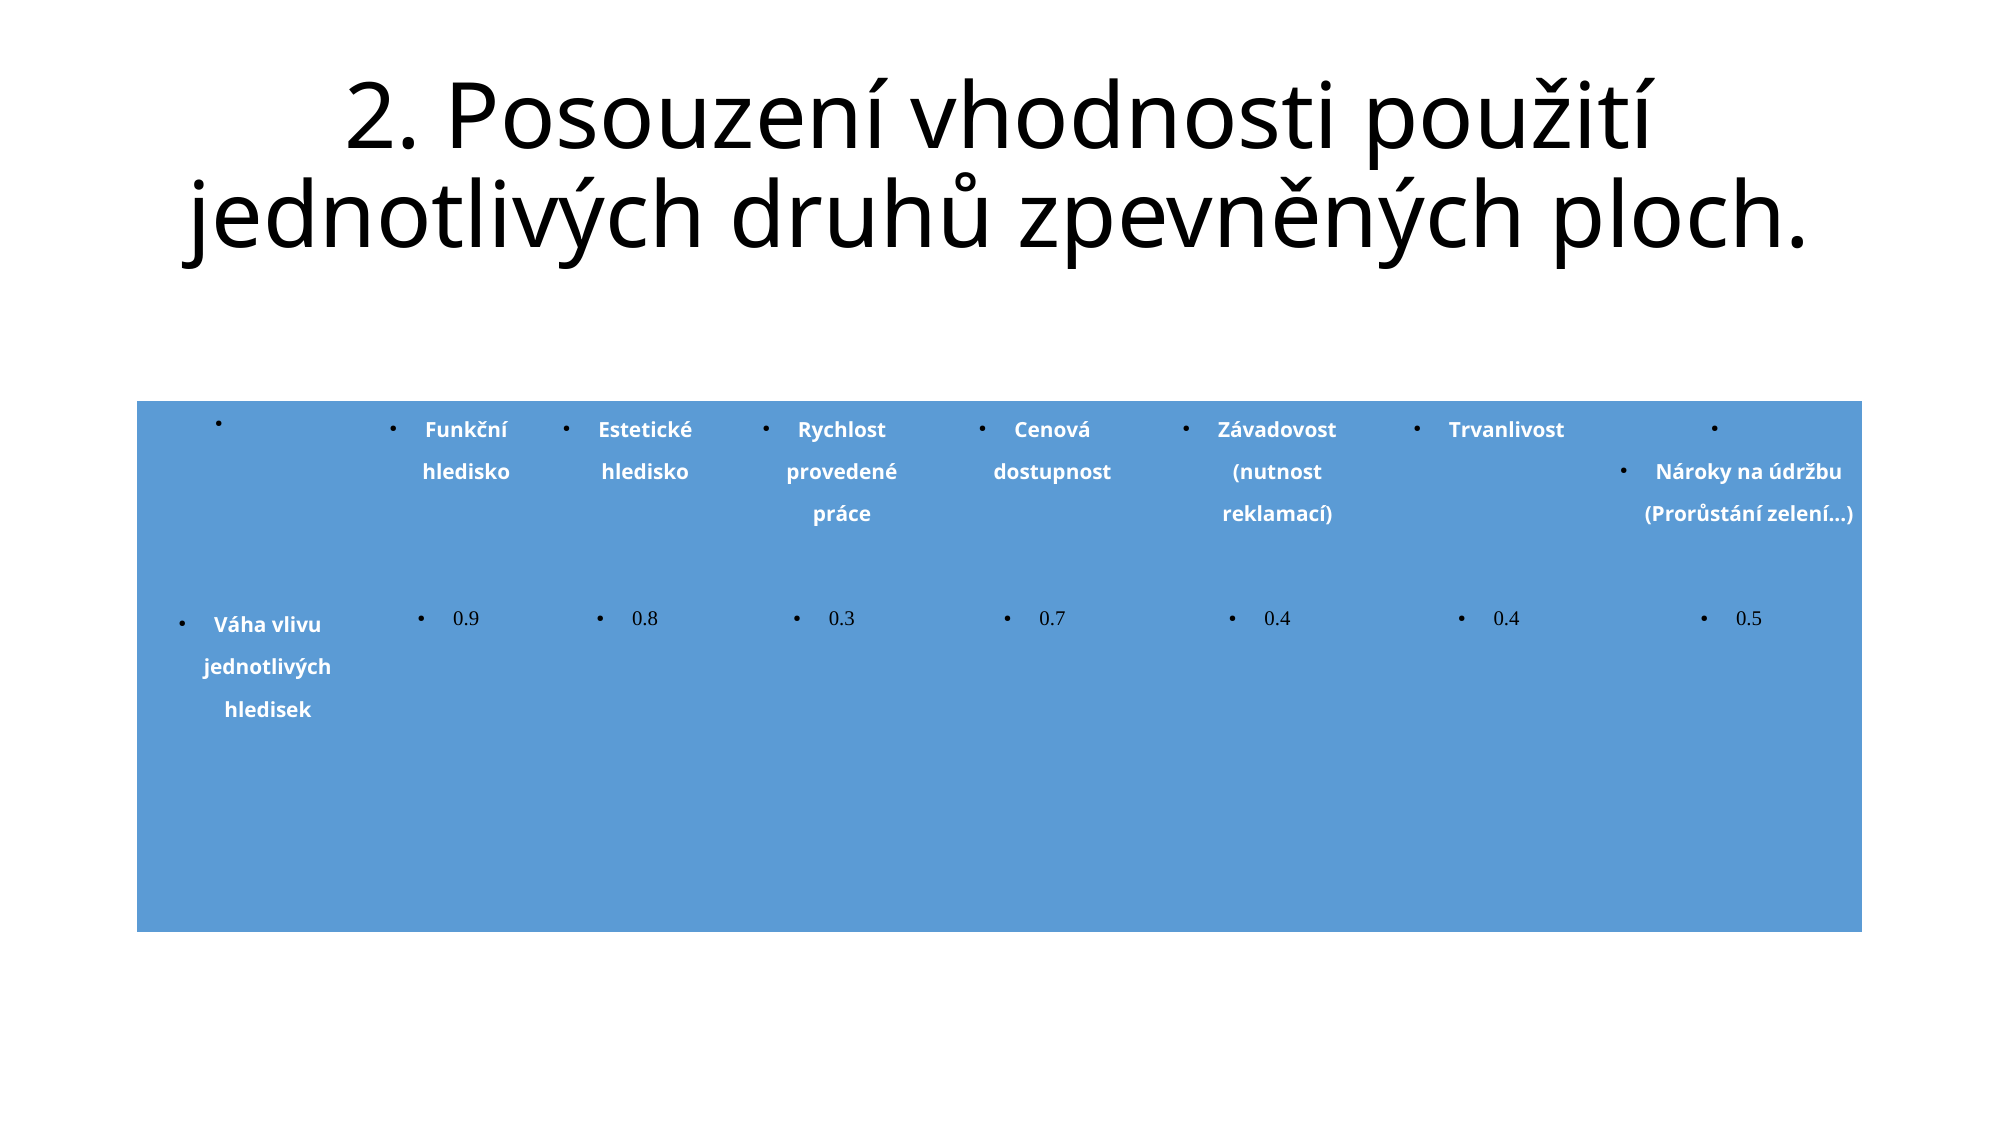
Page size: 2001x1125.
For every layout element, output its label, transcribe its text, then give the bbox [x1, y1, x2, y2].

table_cell 0.7 [928, 596, 1142, 932]
table_header Nároky na údržbu (Prorůstání zelení...) [1601, 401, 1862, 596]
table_cell 0.5 [1601, 596, 1862, 932]
table_cell 0.4 [1142, 596, 1378, 932]
table_header Závadovost (nutnost reklamací) [1142, 401, 1378, 596]
table_cell 0.4 [1378, 596, 1601, 932]
table_header [137, 401, 363, 596]
table_header Trvanlivost [1378, 401, 1601, 596]
table_cell 0.8 [534, 596, 721, 932]
title 2. Posouzení vhodnosti použití jednotlivých druhů zpevněných ploch. [137, 59, 1863, 278]
table_header Estetické hledisko [534, 401, 721, 596]
table_header Rychlost provedené práce [721, 401, 928, 596]
table_header Cenová dostupnost [928, 401, 1142, 596]
table_cell 0.9 [363, 596, 534, 932]
table_header Funkční hledisko [363, 401, 534, 596]
table_cell Váha vlivu jednotlivých hledisek [137, 596, 363, 932]
table_cell 0.3 [721, 596, 928, 932]
